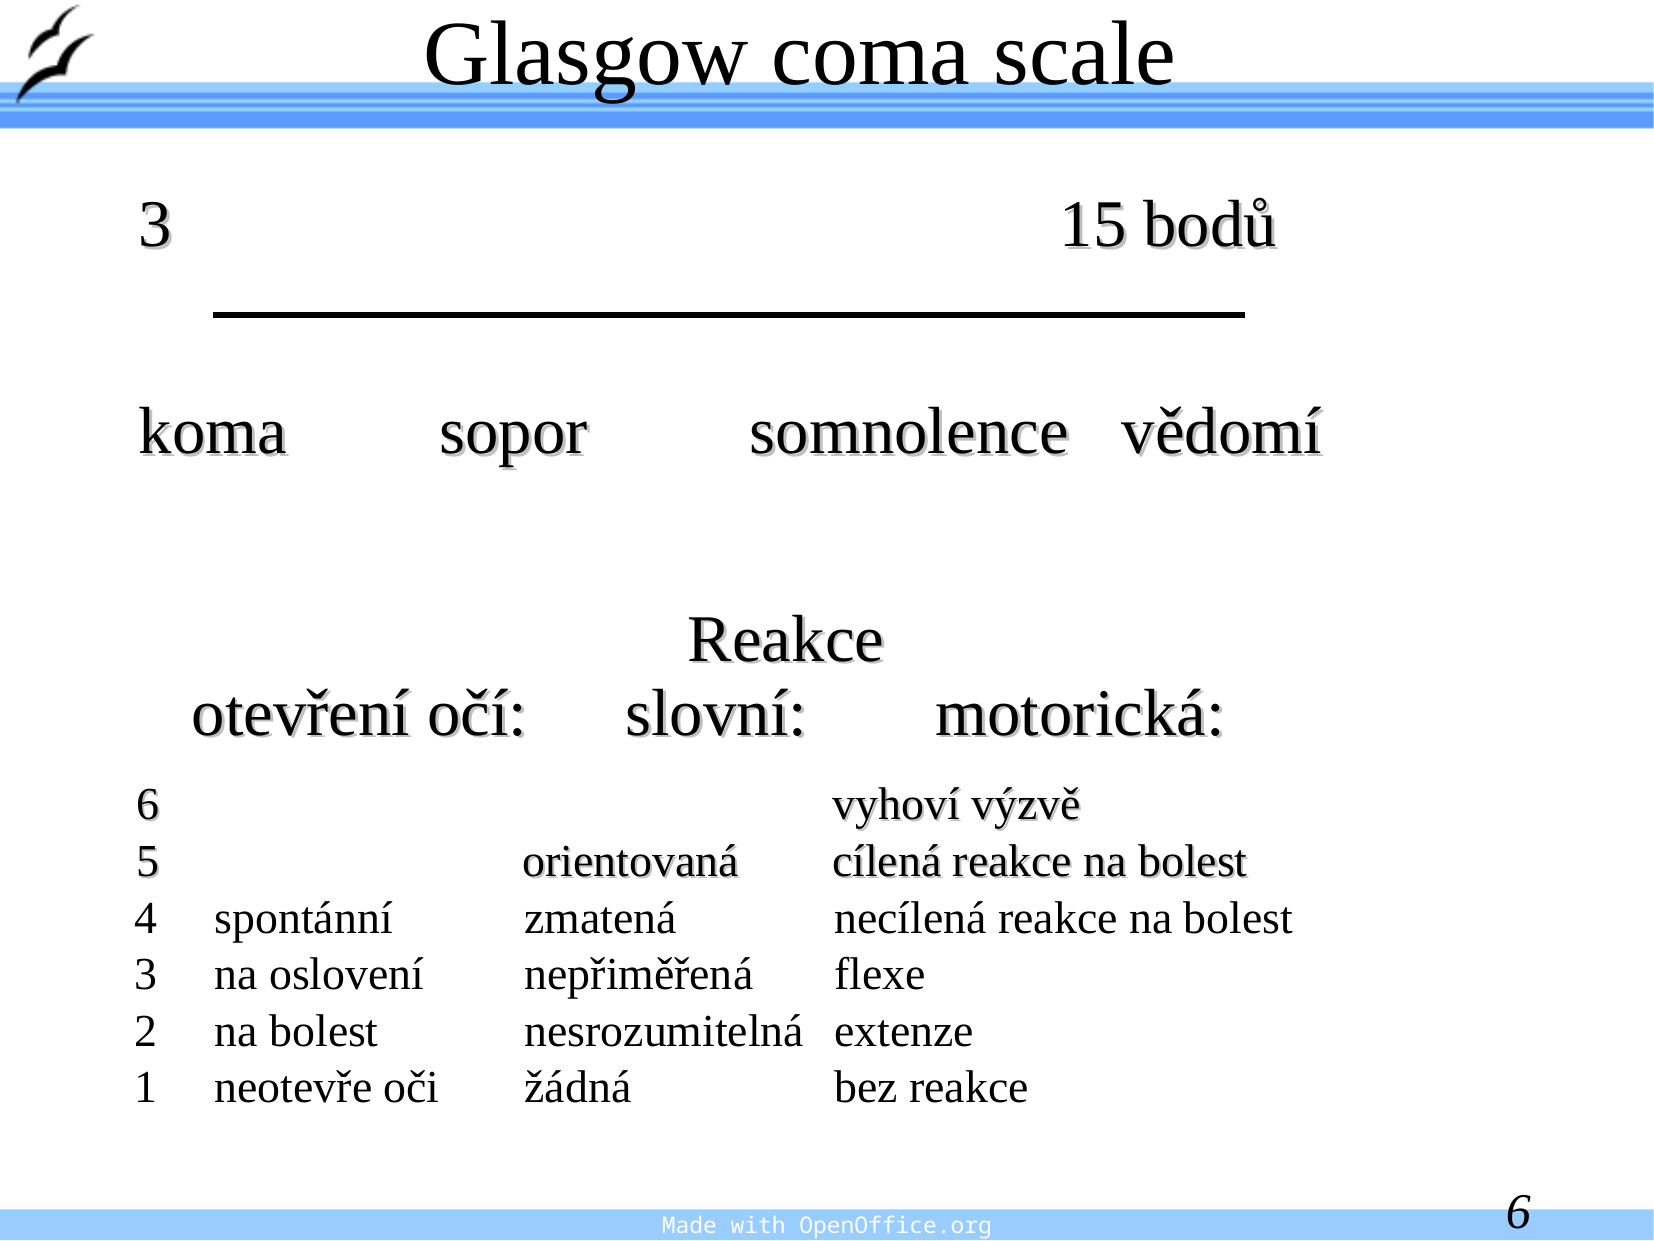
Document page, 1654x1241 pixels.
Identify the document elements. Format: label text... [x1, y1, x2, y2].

list 3 15 bodů koma sopor somnolence vědomí Reakce otevření očí: slovní: motorická: 6 vyhoví výzvě 5 orientovaná cílená reakce na bolest 4 spontánní zmatená necílená reakce na bolest 3 na oslovení nepřiměřená flexe 2 na bolest nesrozumitelná extenze 1 neotevře oči žádná bez reakce [120, 187, 1533, 1195]
title Glasgow coma scale [94, 0, 1507, 107]
picture [0, 0, 1654, 133]
